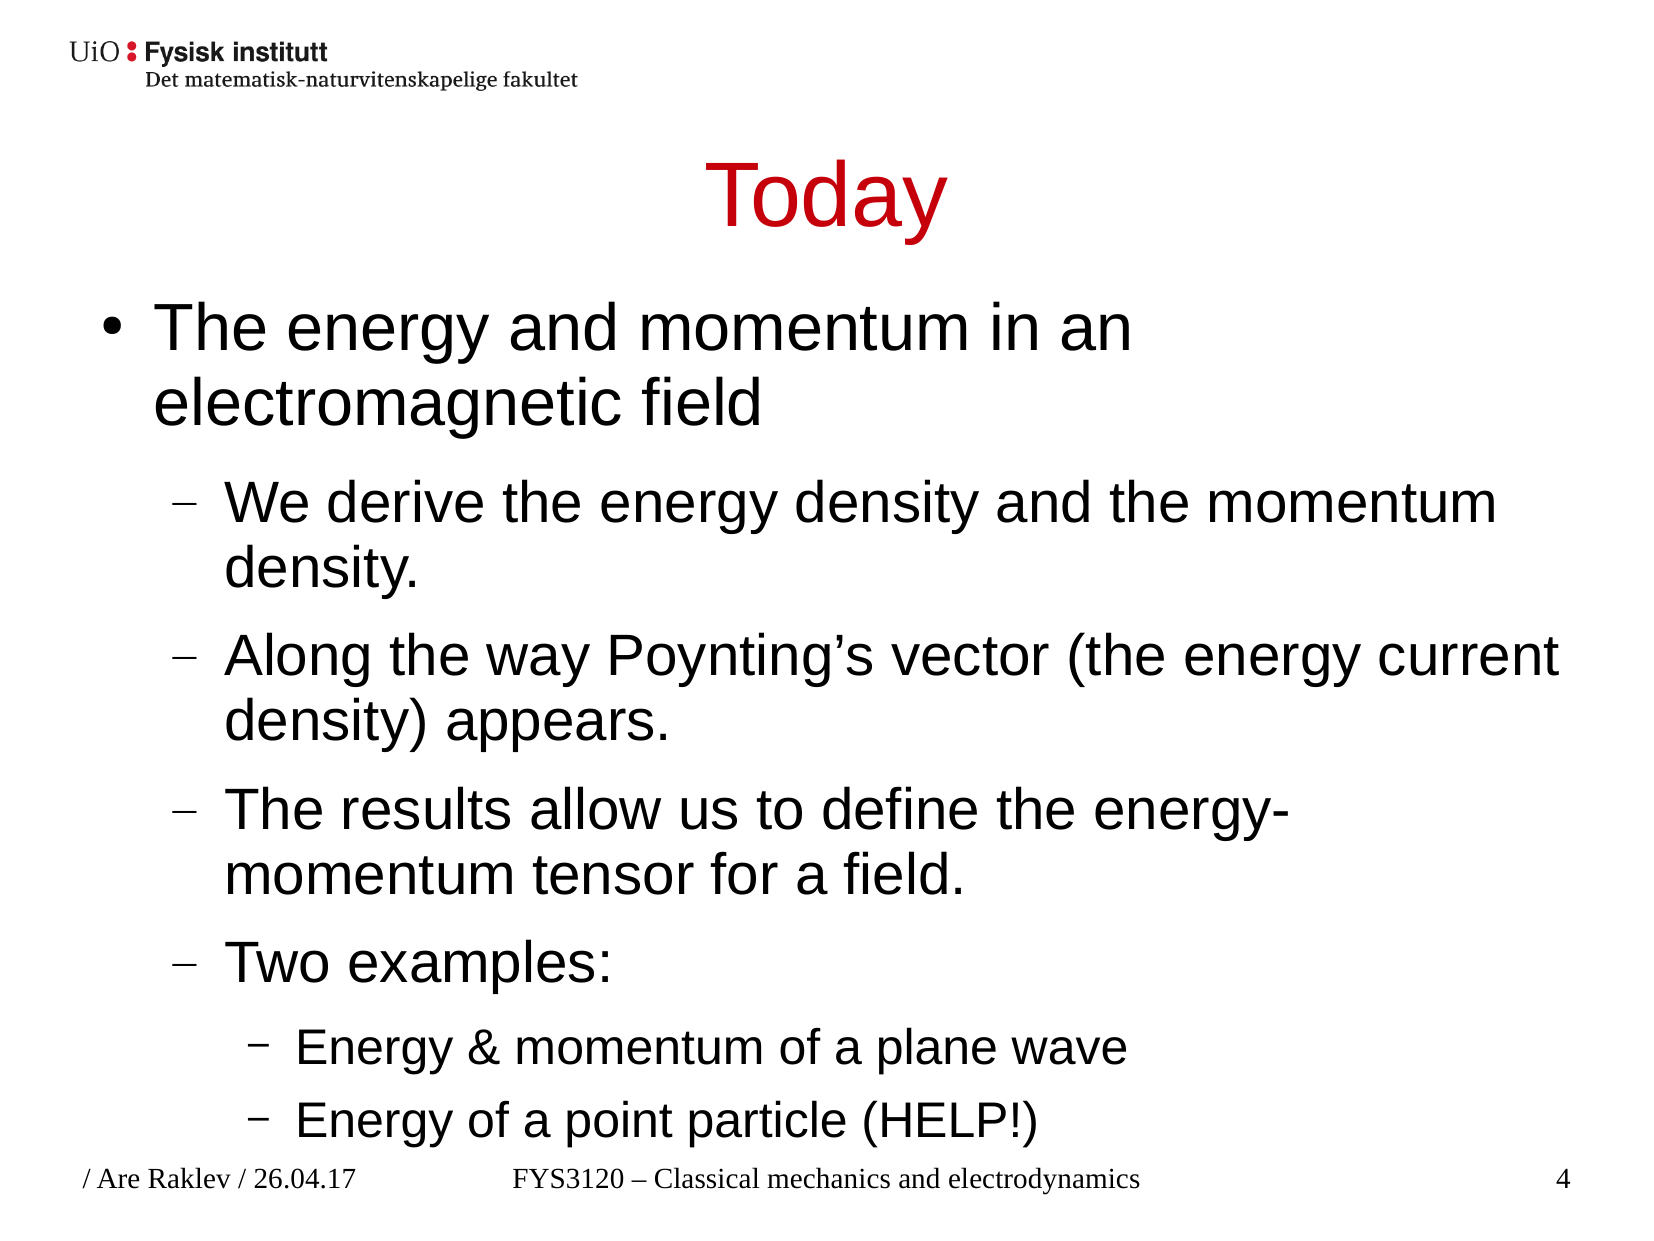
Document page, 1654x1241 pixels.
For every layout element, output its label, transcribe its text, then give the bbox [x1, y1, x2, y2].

picture [68, 37, 581, 93]
title Today [82, 90, 1571, 290]
list The energy and momentum in an electromagnetic field We derive the energy density and the momentum density. Along the way Poynting’s vector (the energy current density) appears. The results allow us to define the energy-momentum tensor for a field. Two examples: Energy & momentum of a plane wave Energy of a point particle (HELP!) [82, 290, 1571, 1146]
